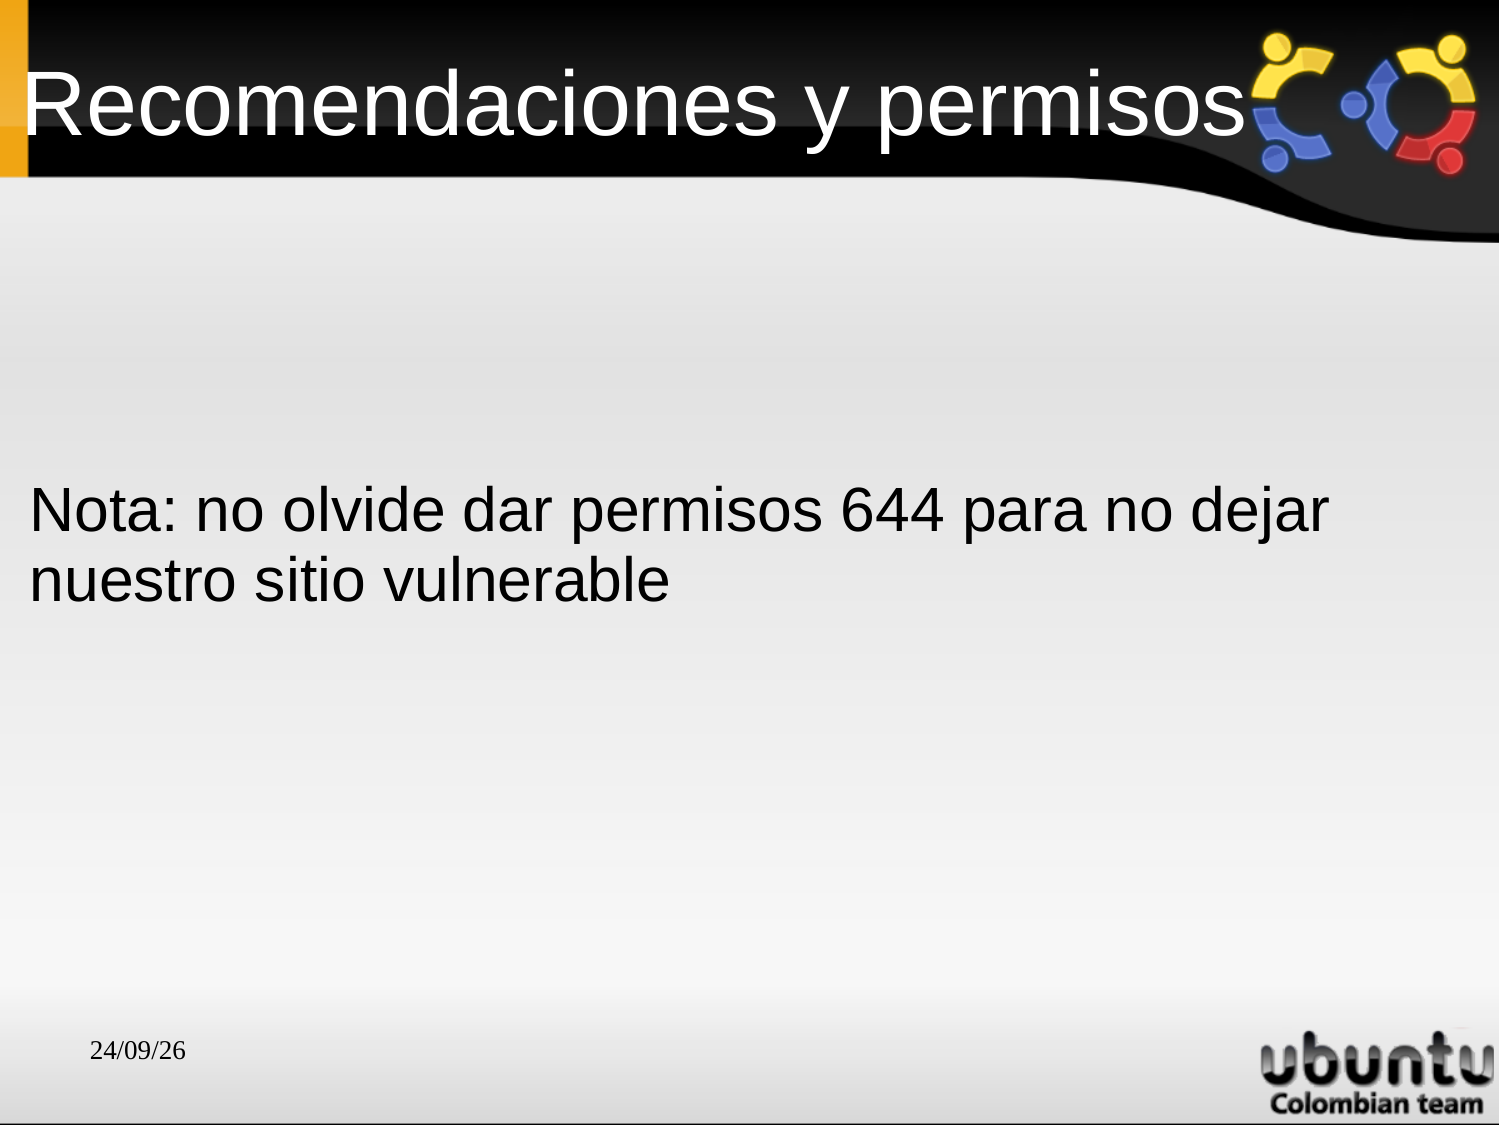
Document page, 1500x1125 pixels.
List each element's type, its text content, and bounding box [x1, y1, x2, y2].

title Recomendaciones y permisos [0, 29, 1270, 178]
title Nota: no olvide dar permisos 644 para no dejar nuestro sitio vulnerable [29, 335, 1447, 615]
picture [0, 0, 1499, 1125]
